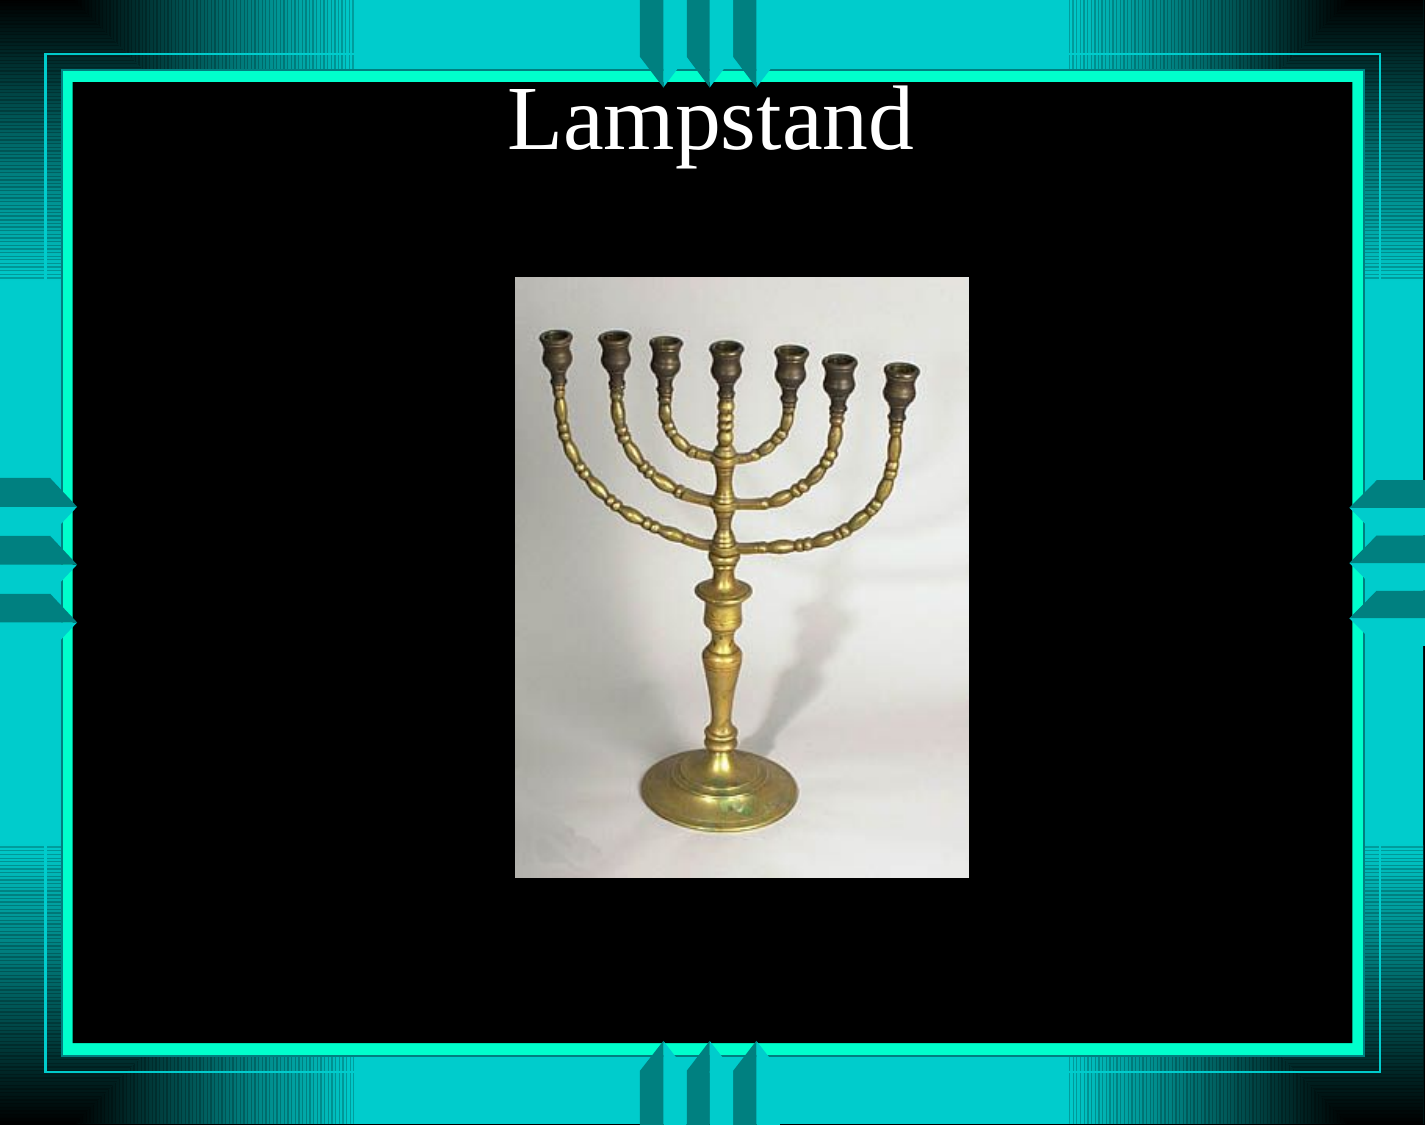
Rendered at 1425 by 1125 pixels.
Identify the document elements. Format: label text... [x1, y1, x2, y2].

picture [515, 277, 969, 878]
title Lampstand [73, 24, 1349, 213]
